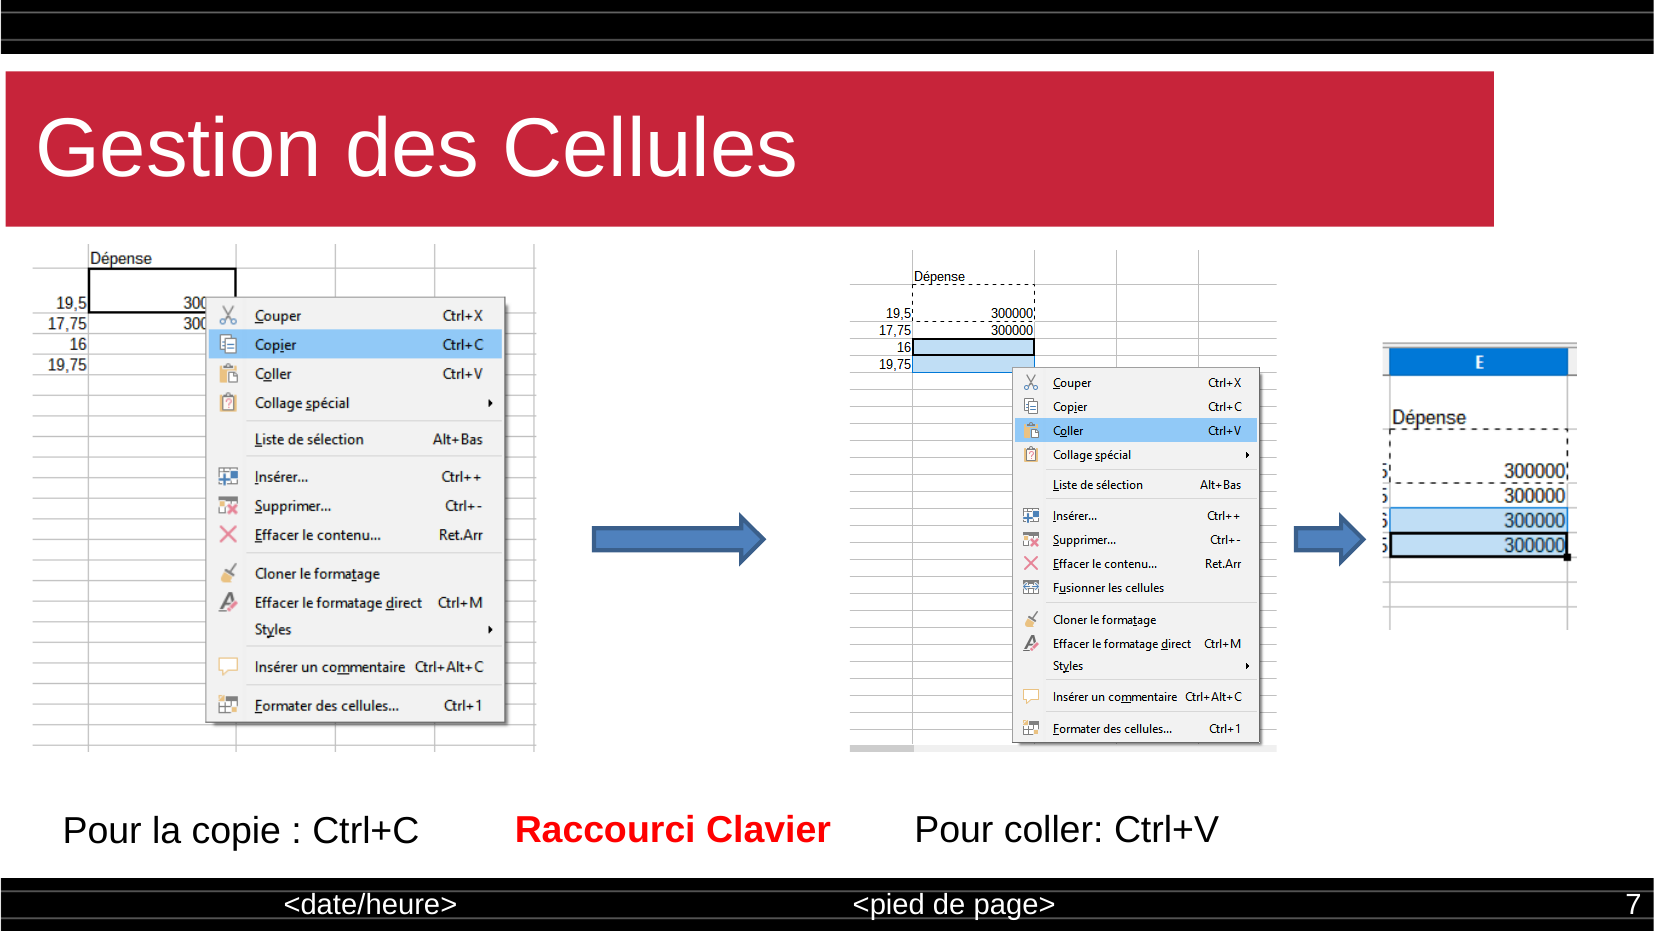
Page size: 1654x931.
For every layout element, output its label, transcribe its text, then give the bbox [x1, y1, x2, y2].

picture [0, 0, 1654, 54]
picture [849, 250, 1277, 752]
text_box [594, 517, 764, 562]
text_box Pour la copie : Ctrl+C [47, 799, 450, 859]
text_box Gestion des Cellules [5, 71, 1494, 227]
text_box [1295, 517, 1364, 562]
text_box Pour coller: Ctrl+V [899, 797, 1277, 858]
picture [32, 244, 537, 752]
picture [0, 878, 1654, 931]
picture [1382, 341, 1577, 630]
text_box Raccourci Clavier [499, 797, 858, 858]
